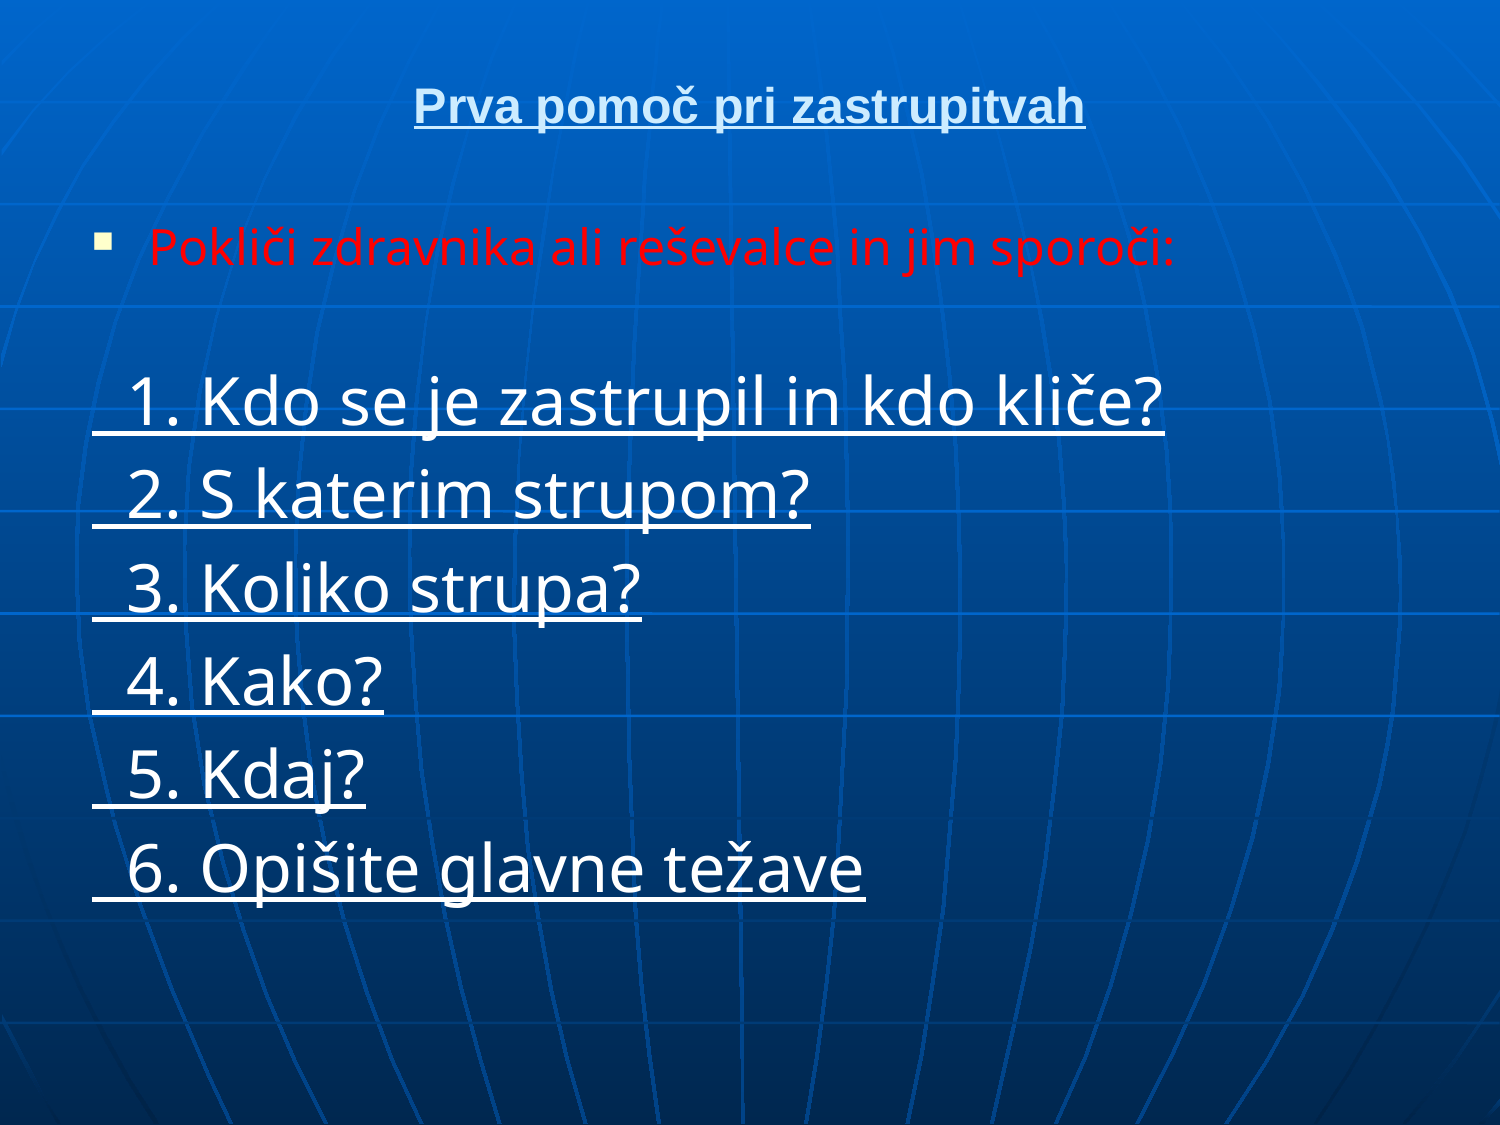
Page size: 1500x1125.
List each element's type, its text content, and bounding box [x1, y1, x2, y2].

title Prva pomoč pri zastrupitvah [75, 45, 1425, 162]
list Pokliči zdravnika ali reševalce in jim sporoči: 1. Kdo se je zastrupil in kdo kliče? 2. S katerim strupom? 3. Koliko strupa? 4. Kako? 5. Kdaj? 6. Opišite glavne težave [76, 208, 1447, 994]
